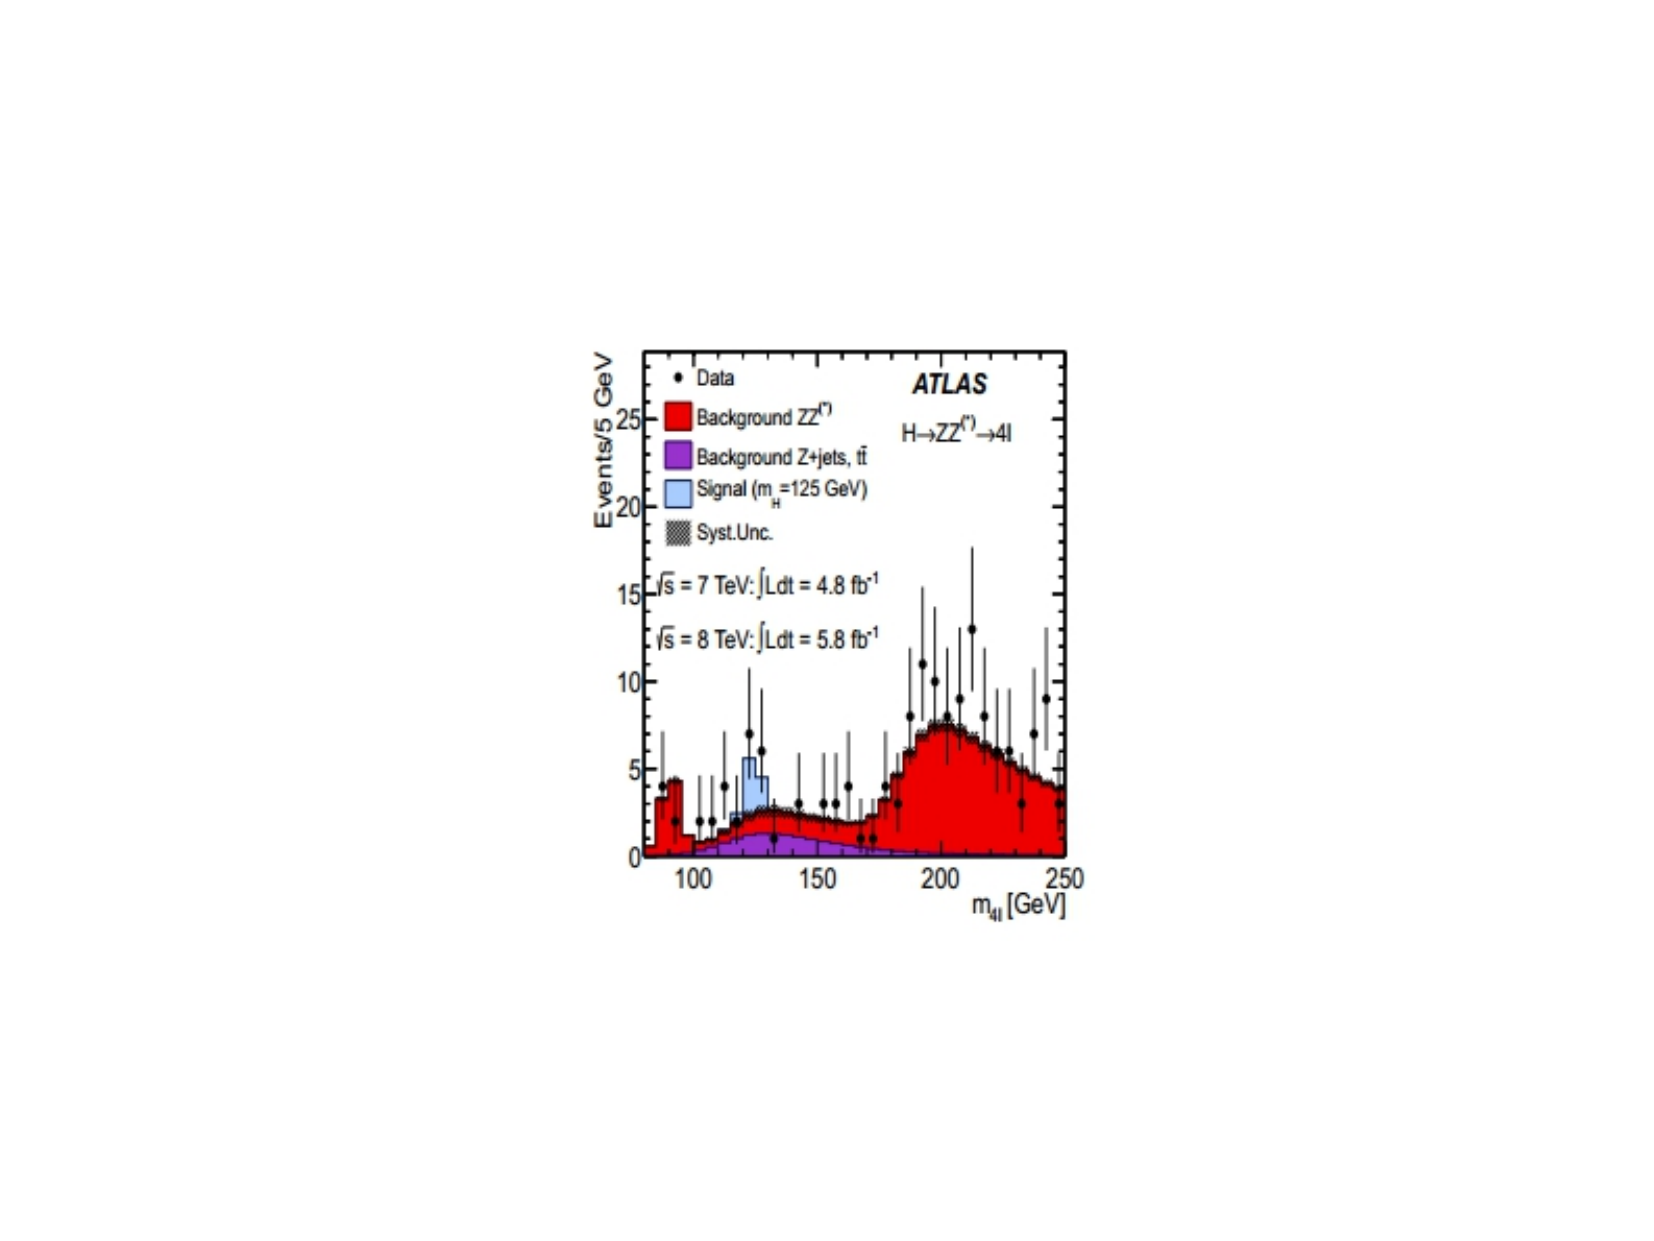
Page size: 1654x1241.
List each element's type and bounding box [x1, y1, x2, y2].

picture [561, 315, 1124, 941]
